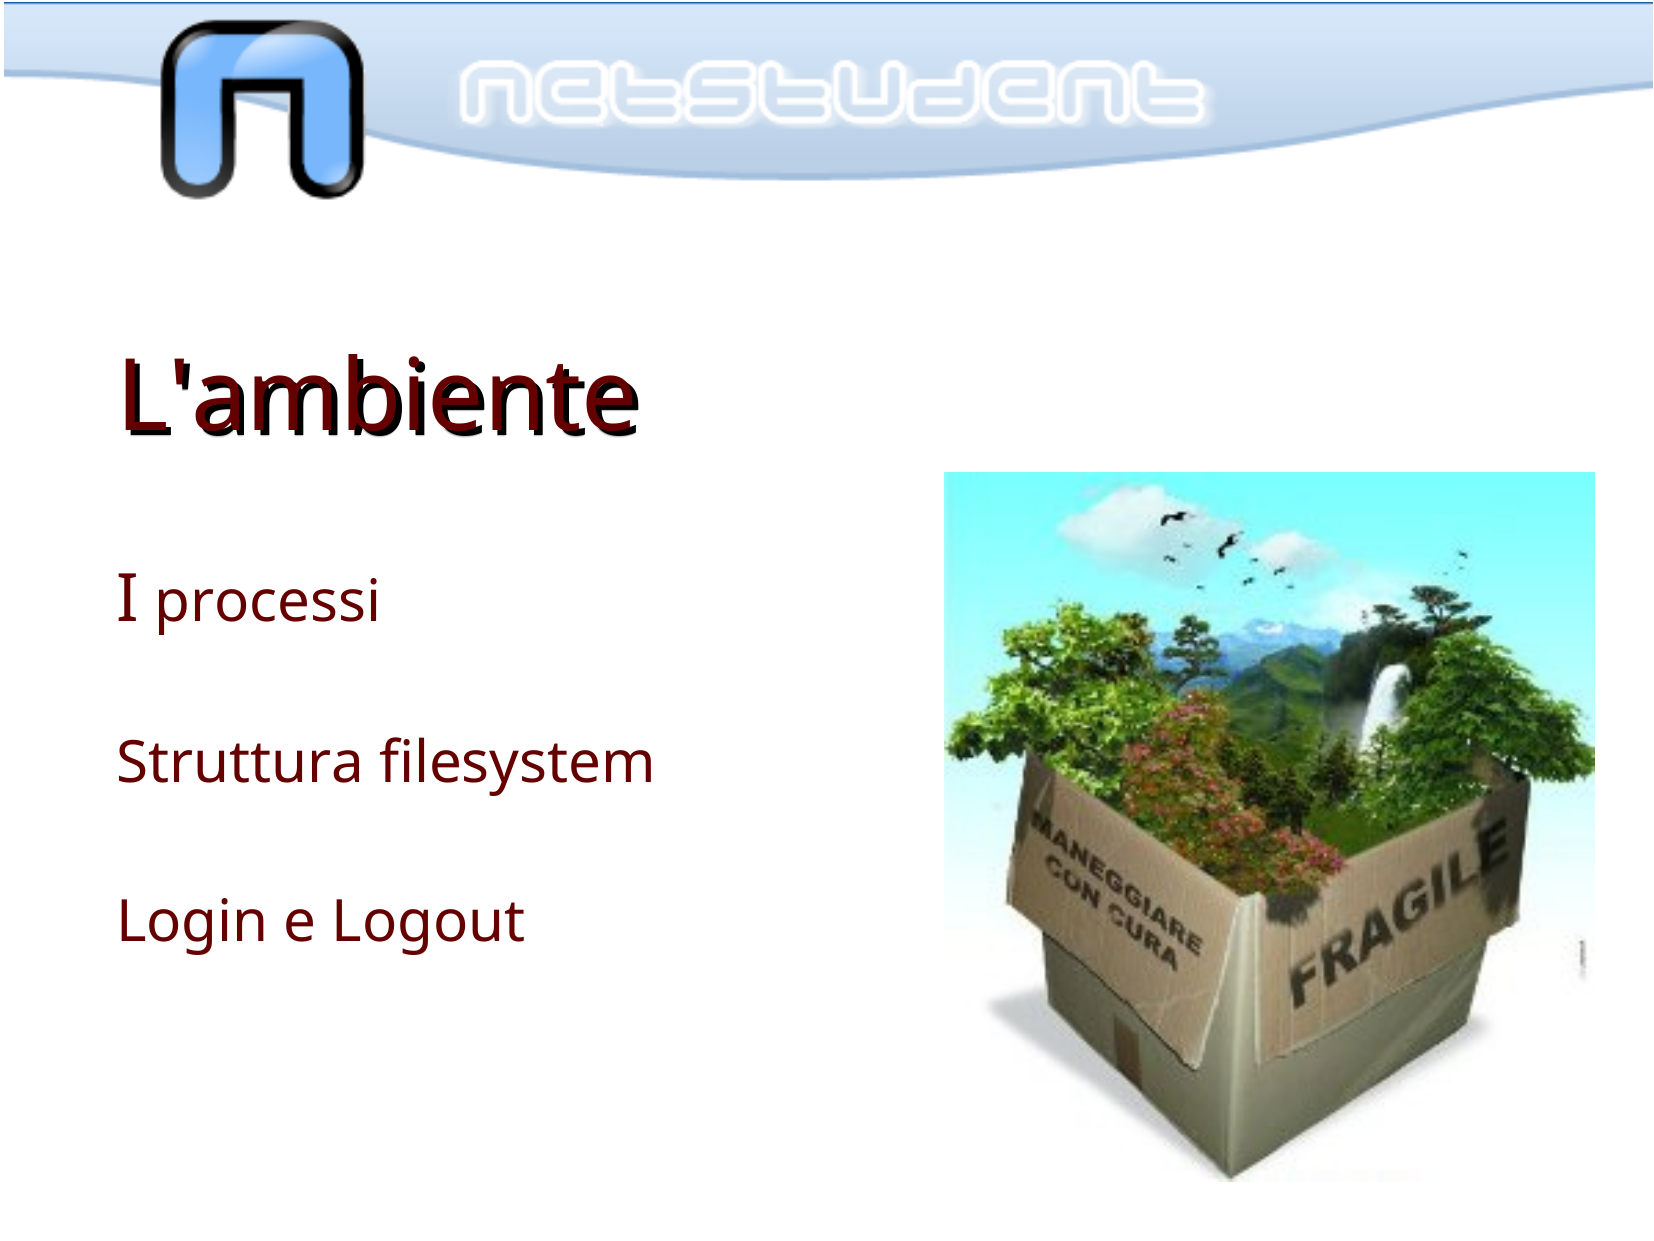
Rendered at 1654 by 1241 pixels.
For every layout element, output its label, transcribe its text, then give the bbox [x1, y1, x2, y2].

title L'ambiente I processi Struttura filesystem Login e Logout [110, 362, 1211, 919]
picture [0, 0, 1654, 1241]
